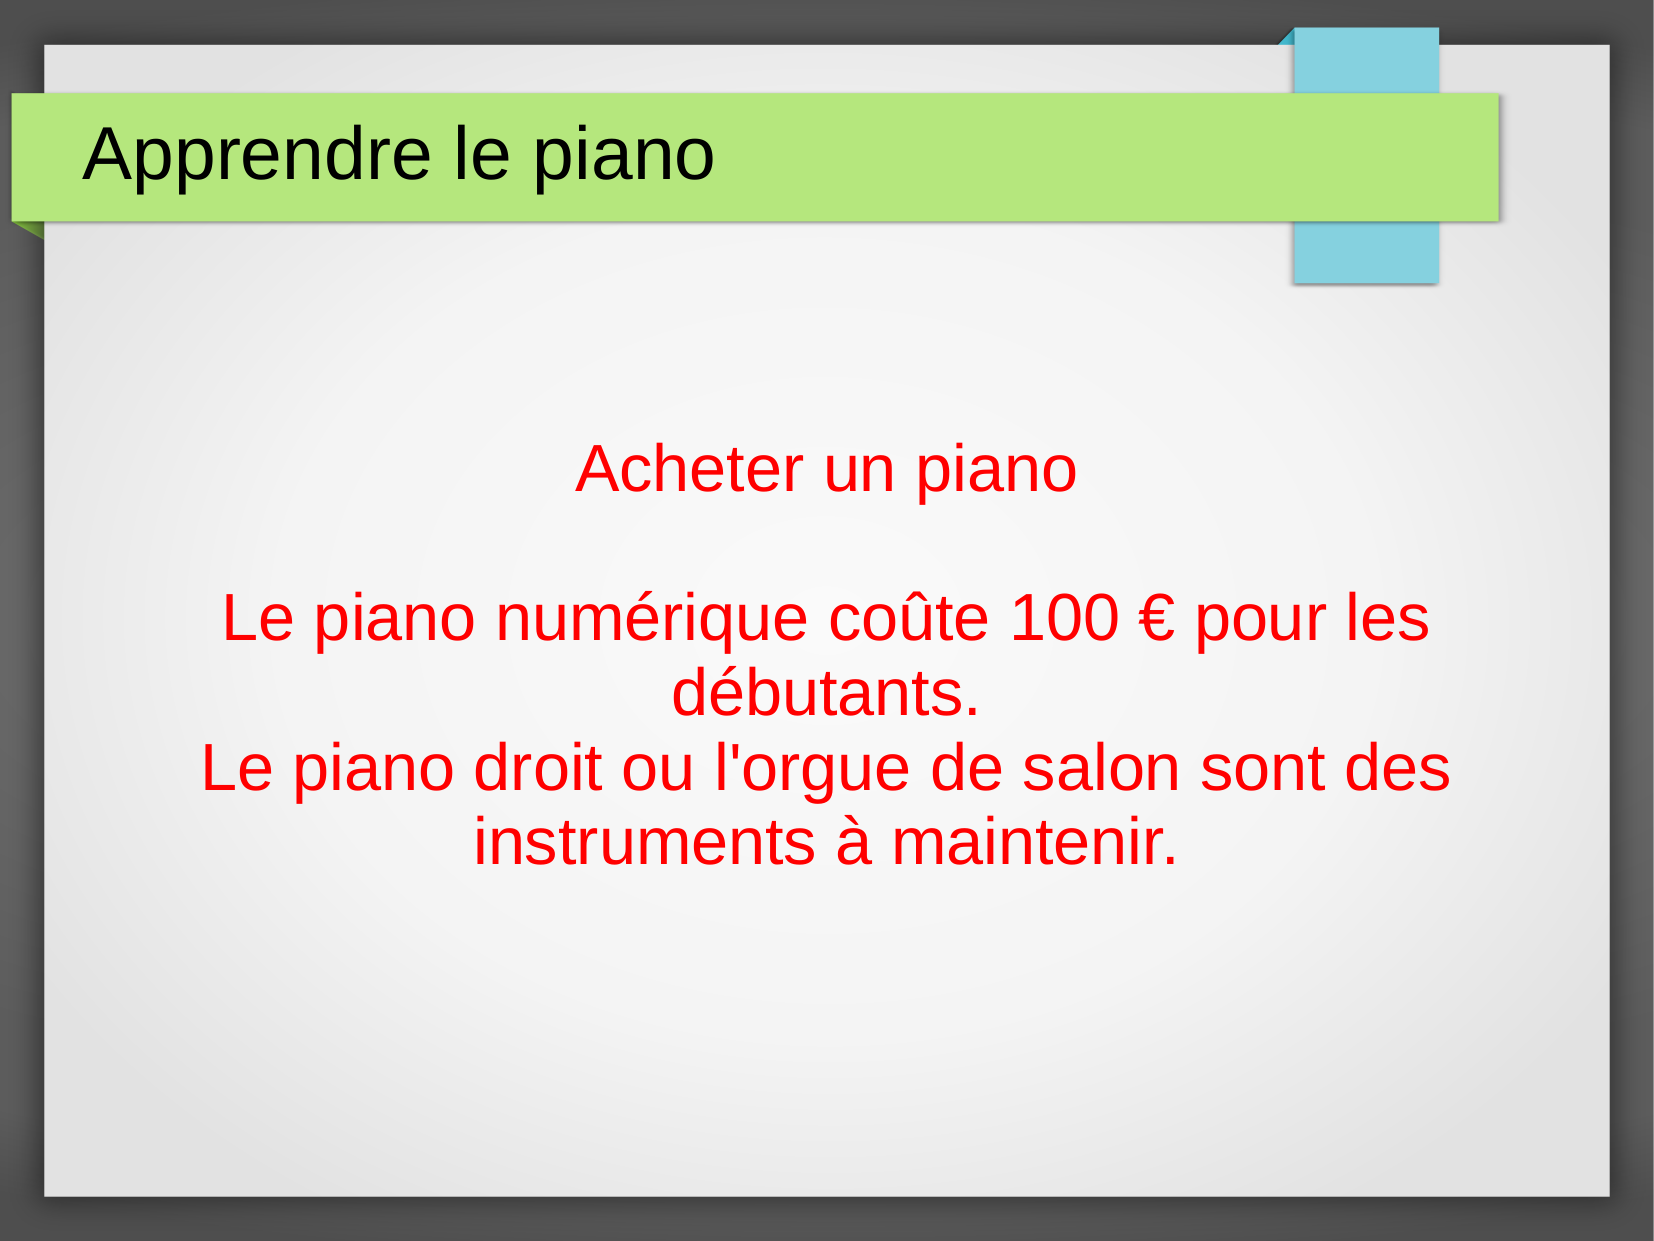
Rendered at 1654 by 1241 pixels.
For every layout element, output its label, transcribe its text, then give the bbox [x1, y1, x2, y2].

title Apprendre le piano [82, 94, 1264, 213]
picture [0, 0, 1654, 1241]
subtitle Acheter un piano Le piano numérique coûte 100 € pour les débutants. Le piano droit ou l'orgue de salon sont des instruments à maintenir. [82, 295, 1571, 1015]
